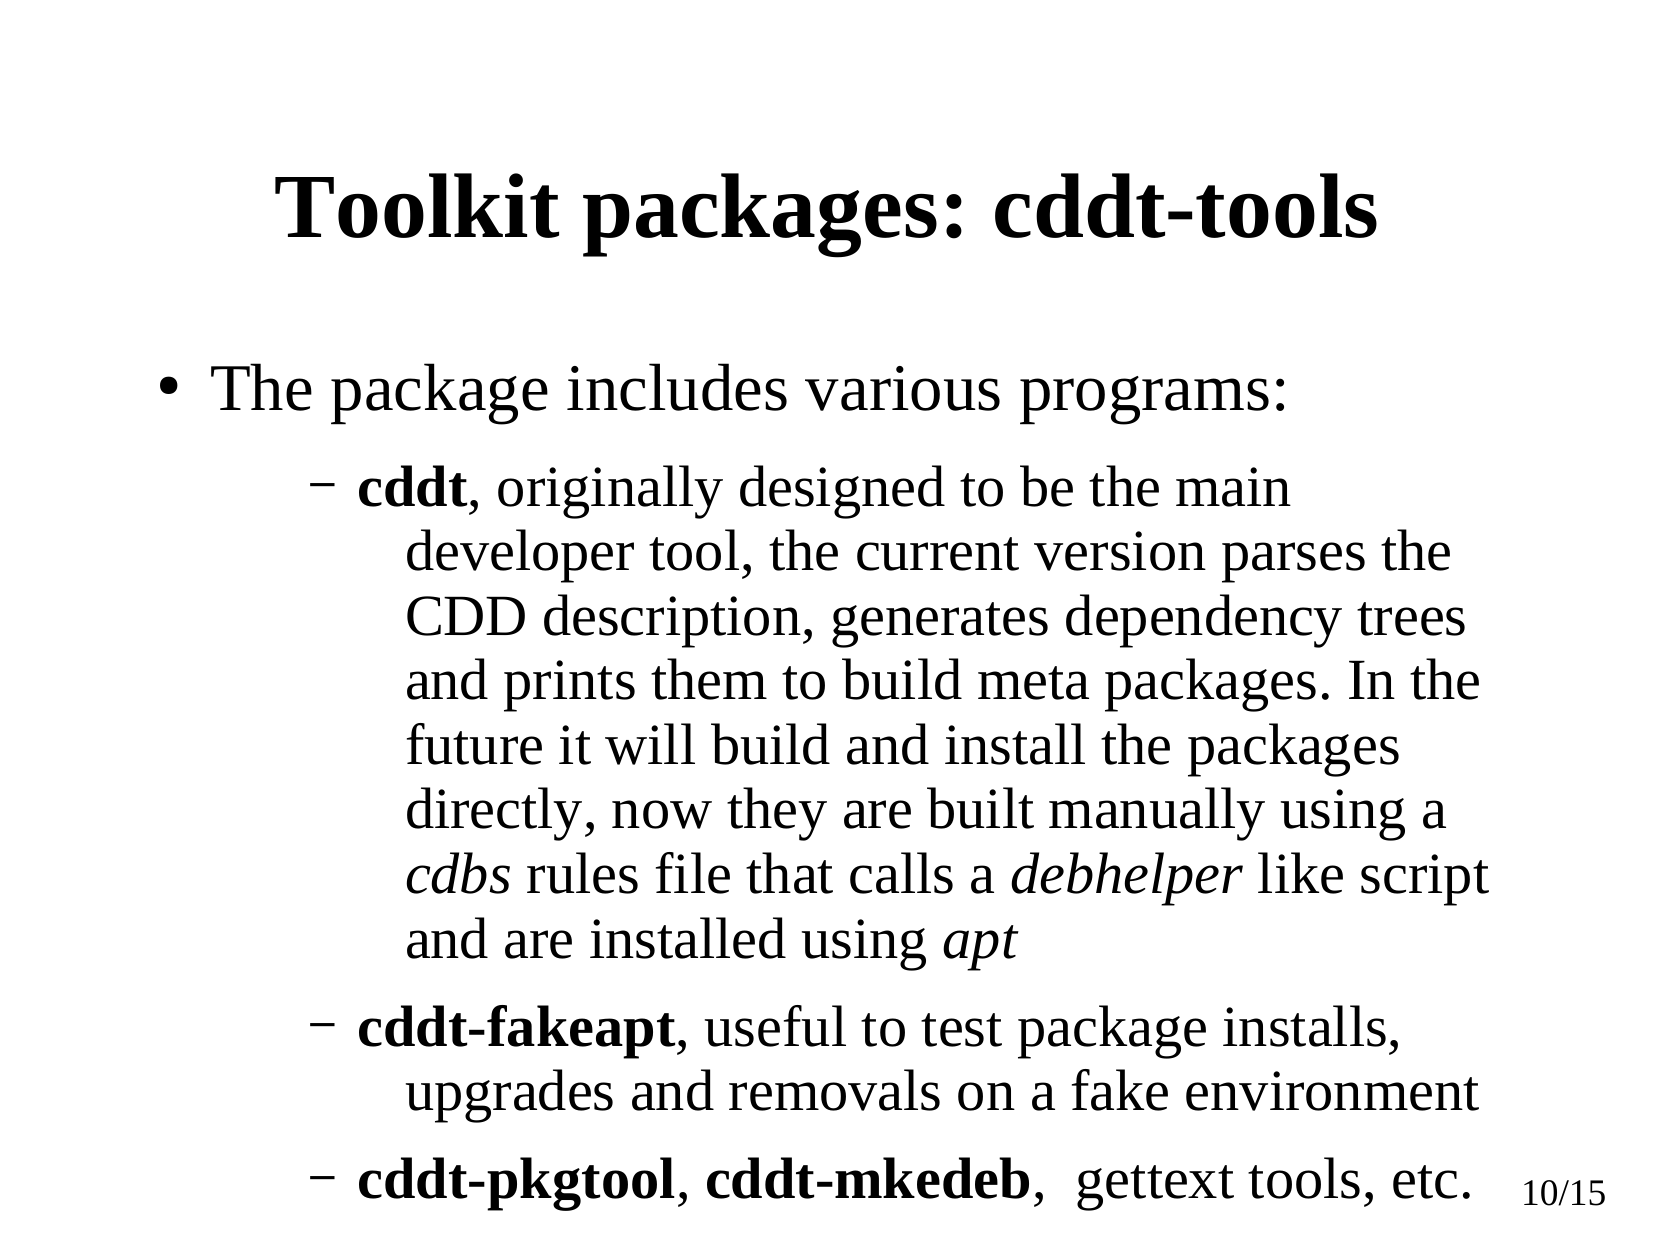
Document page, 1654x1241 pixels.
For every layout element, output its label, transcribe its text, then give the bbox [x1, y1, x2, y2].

title Toolkit packages: cddt-tools [121, 102, 1534, 311]
list The package includes various programs: cddt, originally designed to be the main developer tool, the current version parses the CDD description, generates dependency trees and prints them to build meta packages. In the future it will build and install the packages directly, now they are built manually using a cdbs rules file that calls a debhelper like script and are installed using apt cddt-fakeapt, useful to test package installs, upgrades and removals on a fake environment cddt-pkgtool, cddt-mkedeb, gettext tools, etc. [121, 350, 1534, 1148]
